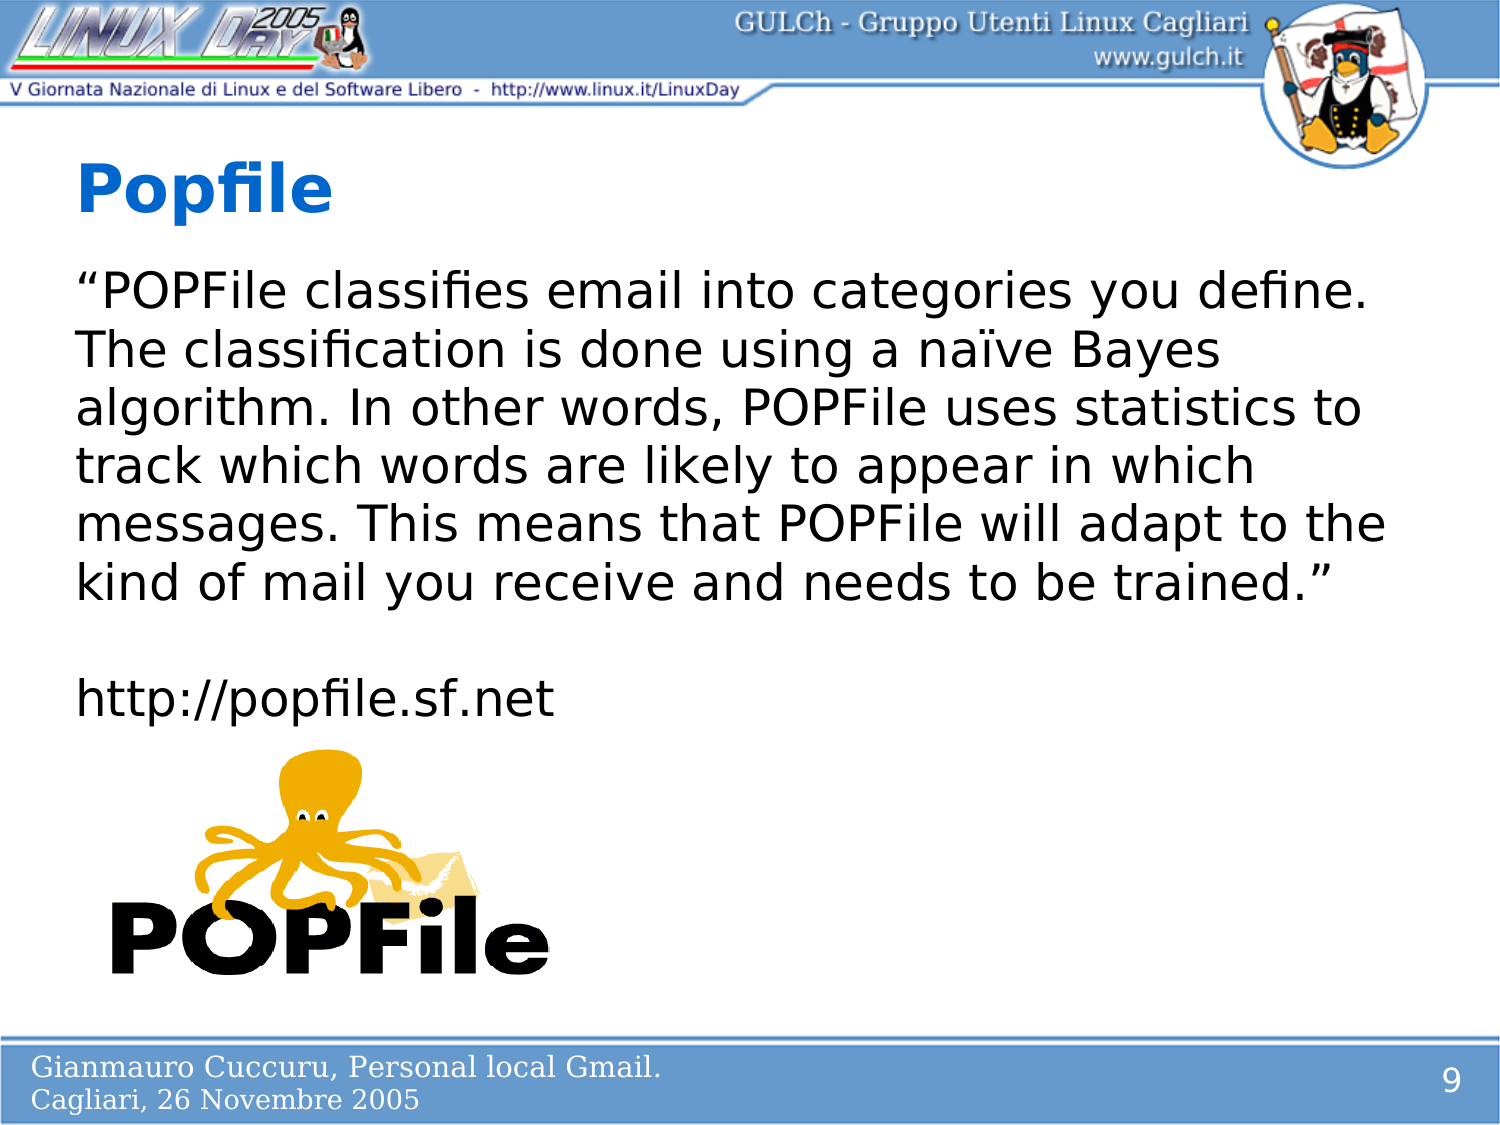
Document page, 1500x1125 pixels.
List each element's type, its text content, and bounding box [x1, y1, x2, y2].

text_box “POPFile classifies email into categories you define. The classification is done using a naïve Bayes algorithm. In other words, POPFile uses statistics to track which words are likely to appear in which messages. This means that POPFile will adapt to the kind of mail you receive and needs to be trained.” http://popfile.sf.net [75, 262, 1426, 1013]
picture [0, 0, 1500, 1125]
text_box Popfile [75, 149, 339, 228]
